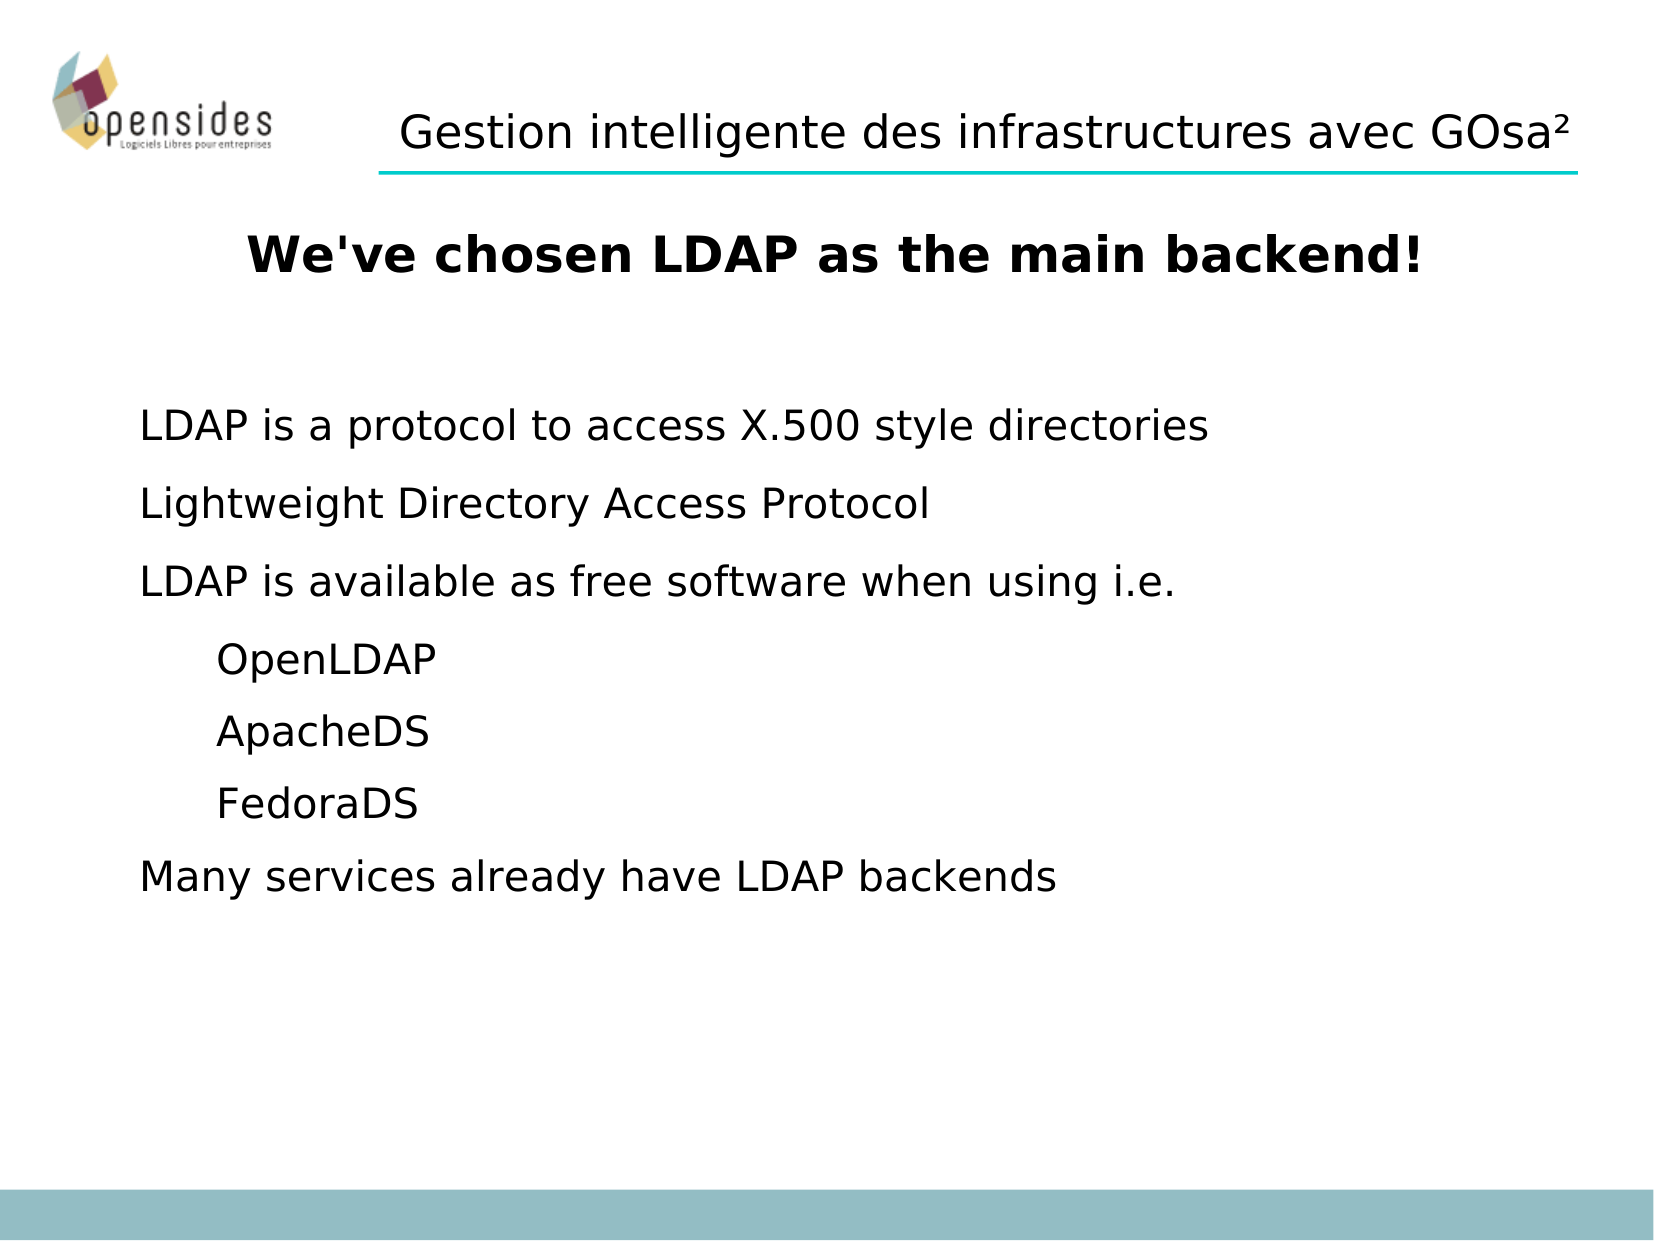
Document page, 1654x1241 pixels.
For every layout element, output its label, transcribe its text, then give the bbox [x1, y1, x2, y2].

picture [22, 30, 308, 187]
list We've chosen LDAP as the main backend! LDAP is a protocol to access X.500 style directories Lightweight Directory Access Protocol LDAP is available as free software when using i.e. OpenLDAP ApacheDS FedoraDS Many services already have LDAP backends [121, 226, 1534, 1008]
text_box [378, 171, 1578, 175]
text_box Gestion intelligente des infrastructures avec GOsa² [317, 98, 1654, 167]
text_box [0, 1189, 1654, 1241]
